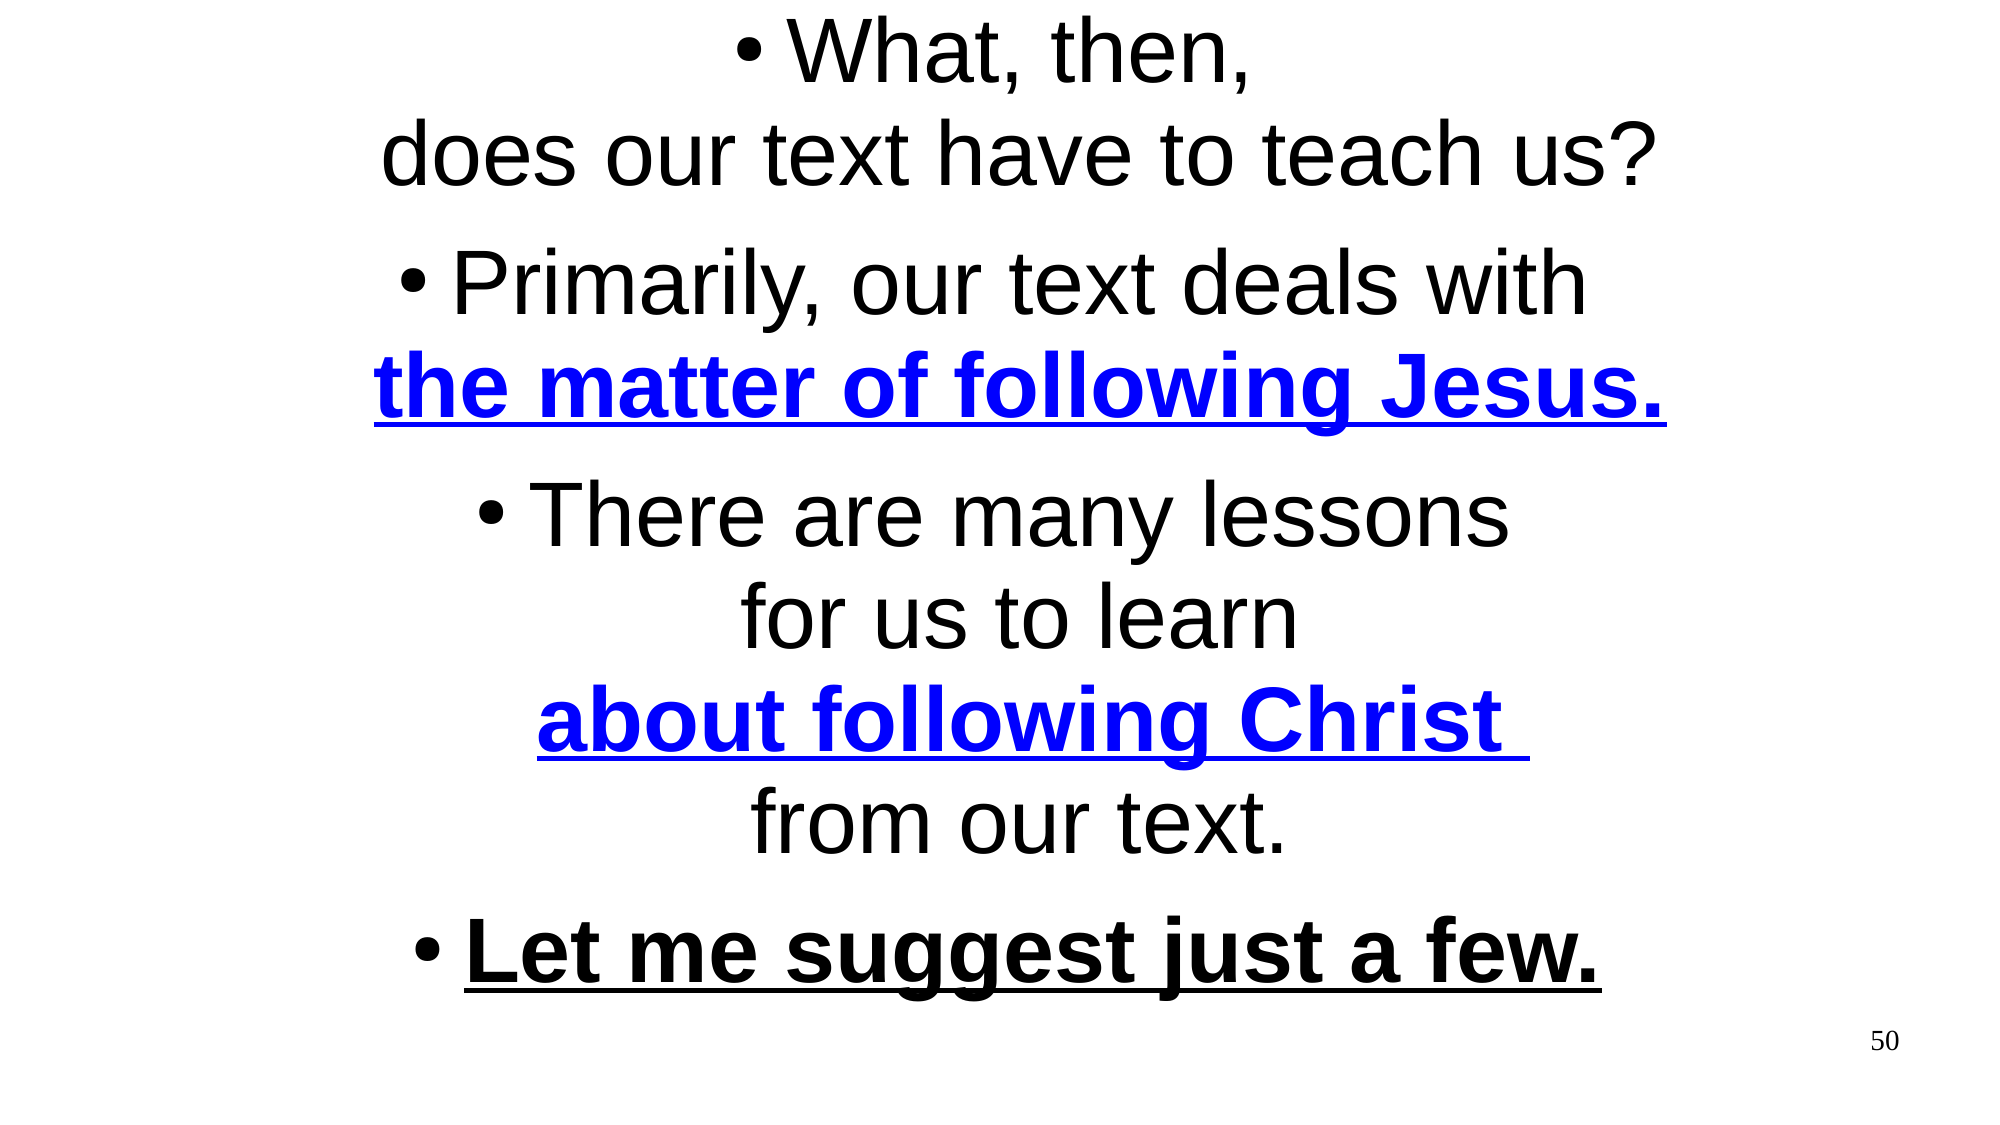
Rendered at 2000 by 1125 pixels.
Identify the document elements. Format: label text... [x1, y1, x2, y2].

list What, then, does our text have to teach us? Primarily, our text deals with the matter of following Jesus. There are many lessons for us to learn about following Christ from our text. Let me suggest just a few. [0, 0, 1996, 1123]
